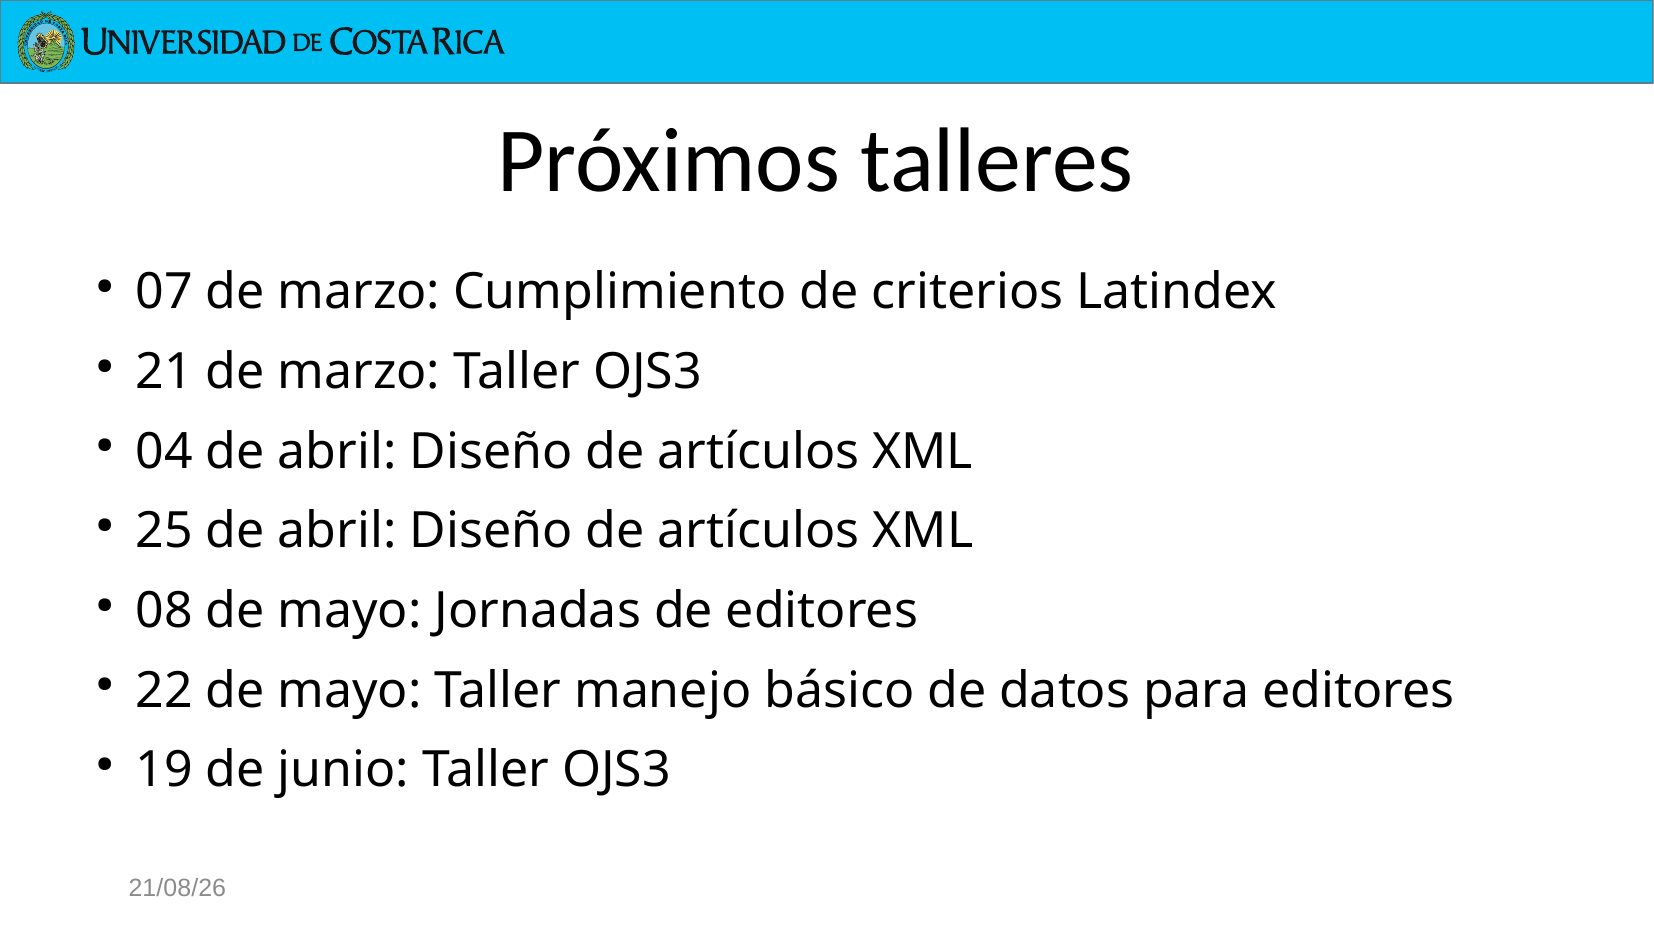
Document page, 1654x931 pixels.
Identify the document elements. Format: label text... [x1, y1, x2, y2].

title Próximos talleres [113, 107, 1540, 230]
list 07 de marzo: Cumplimiento de criterios Latindex 21 de marzo: Taller OJS3 04 de abril: Diseño de artículos XML 25 de abril: Diseño de artículos XML 08 de mayo: Jornadas de editores 22 de mayo: Taller manejo básico de datos para editores 19 de junio: Taller OJS3 [82, 259, 1571, 800]
